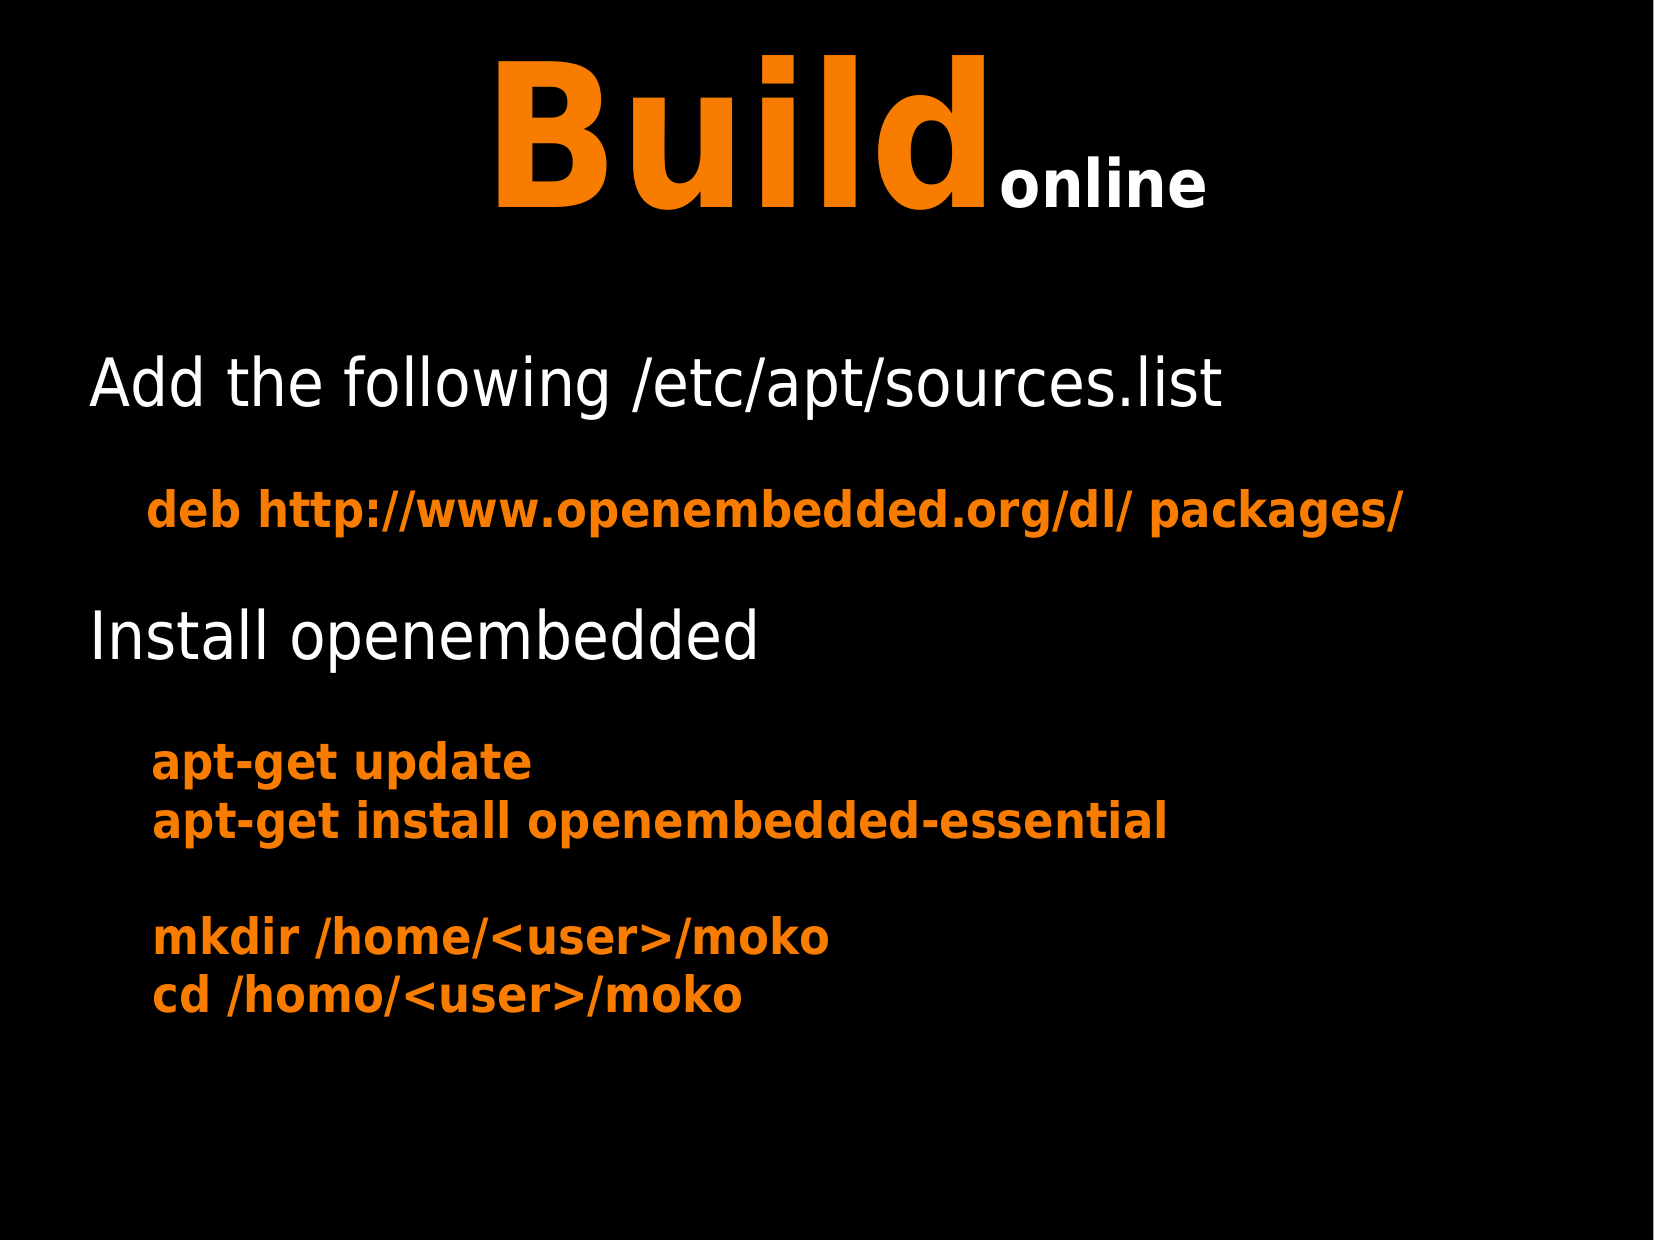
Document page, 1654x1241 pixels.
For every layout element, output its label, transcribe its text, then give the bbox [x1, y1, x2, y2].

text_box Add the following /etc/apt/sources.list deb http://www.openembedded.org/dl/ packages/ Install openembedded apt-get update apt-get install openembedded-essential mkdir /home/<user>/moko cd /homo/<user>/moko [75, 337, 1609, 1051]
text_box Buildonline [303, 14, 1388, 263]
